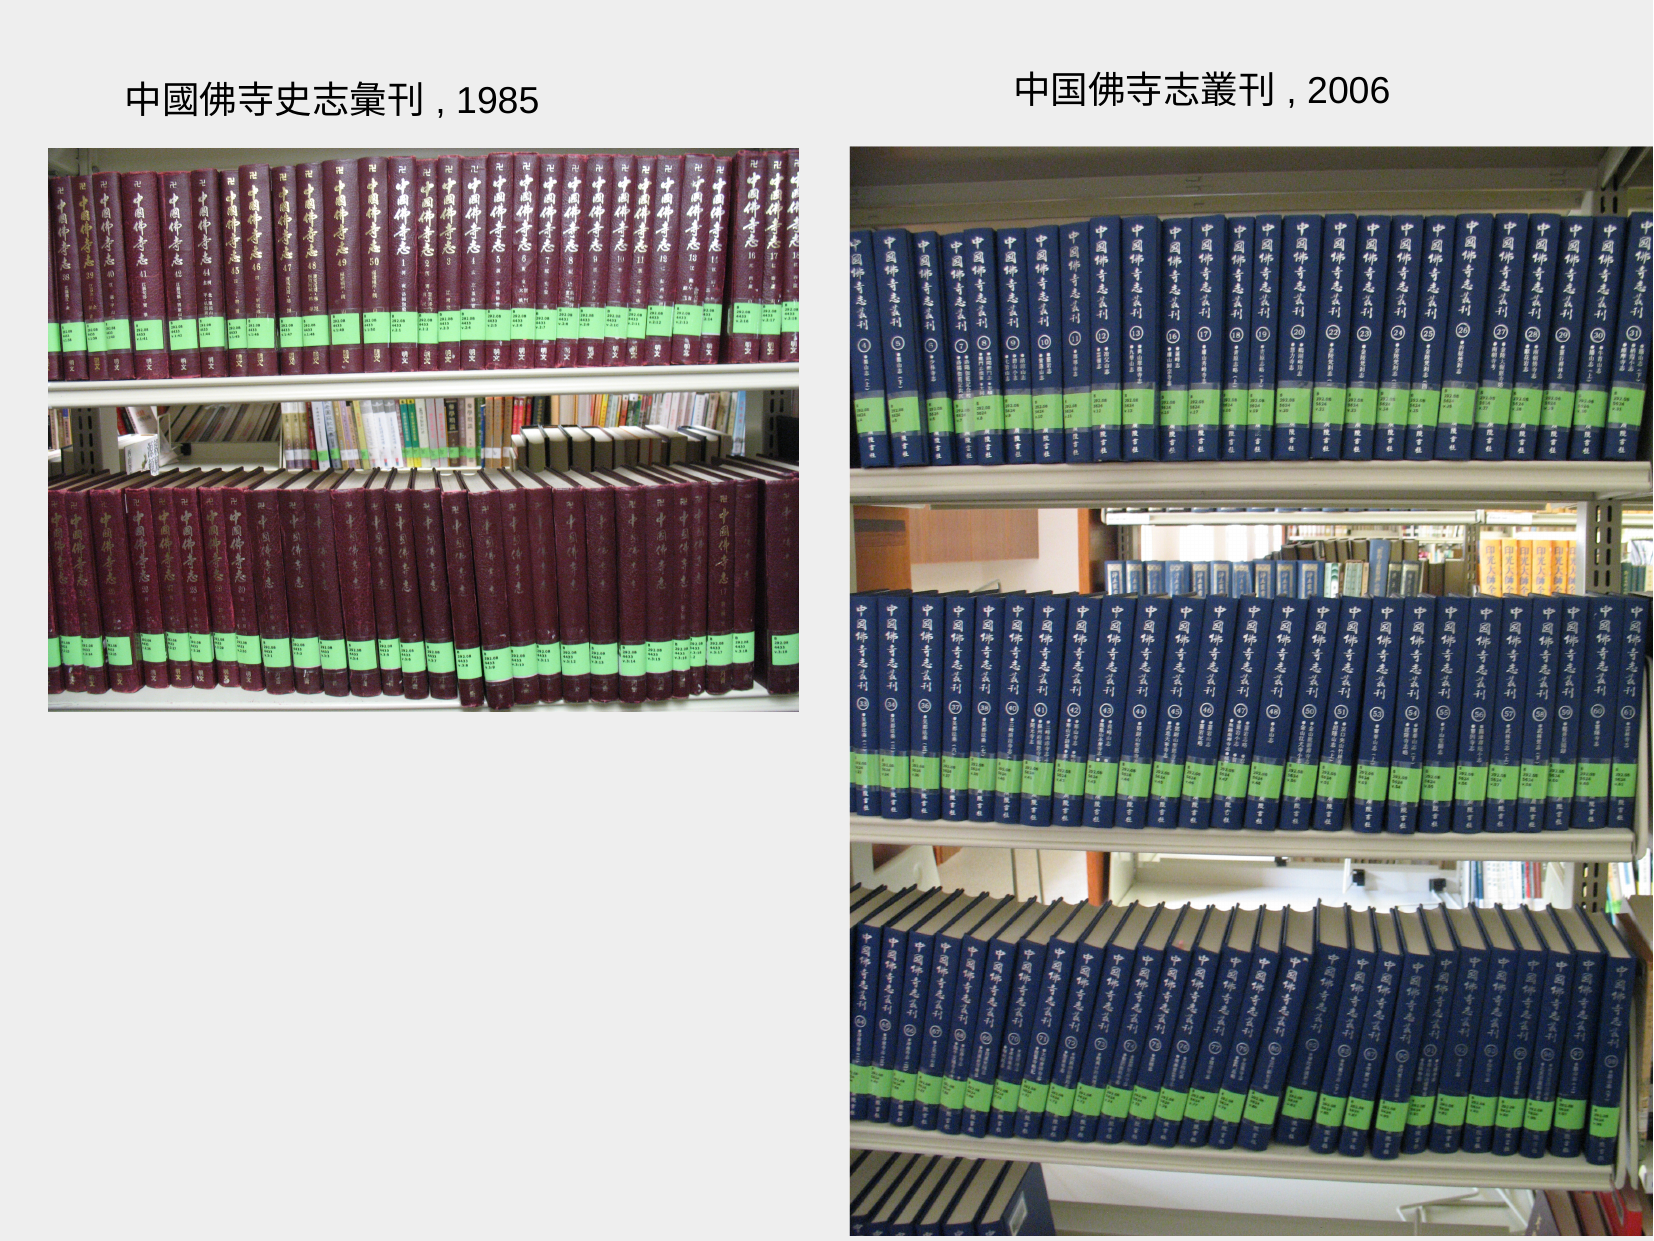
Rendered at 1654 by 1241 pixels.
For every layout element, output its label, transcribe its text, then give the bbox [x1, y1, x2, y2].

text_box 中國佛寺史志彙刊, 1985 [109, 62, 612, 133]
text_box 中国佛寺志叢刊, 2006 [927, 52, 1495, 124]
picture [849, 146, 1653, 1236]
picture [48, 148, 799, 712]
